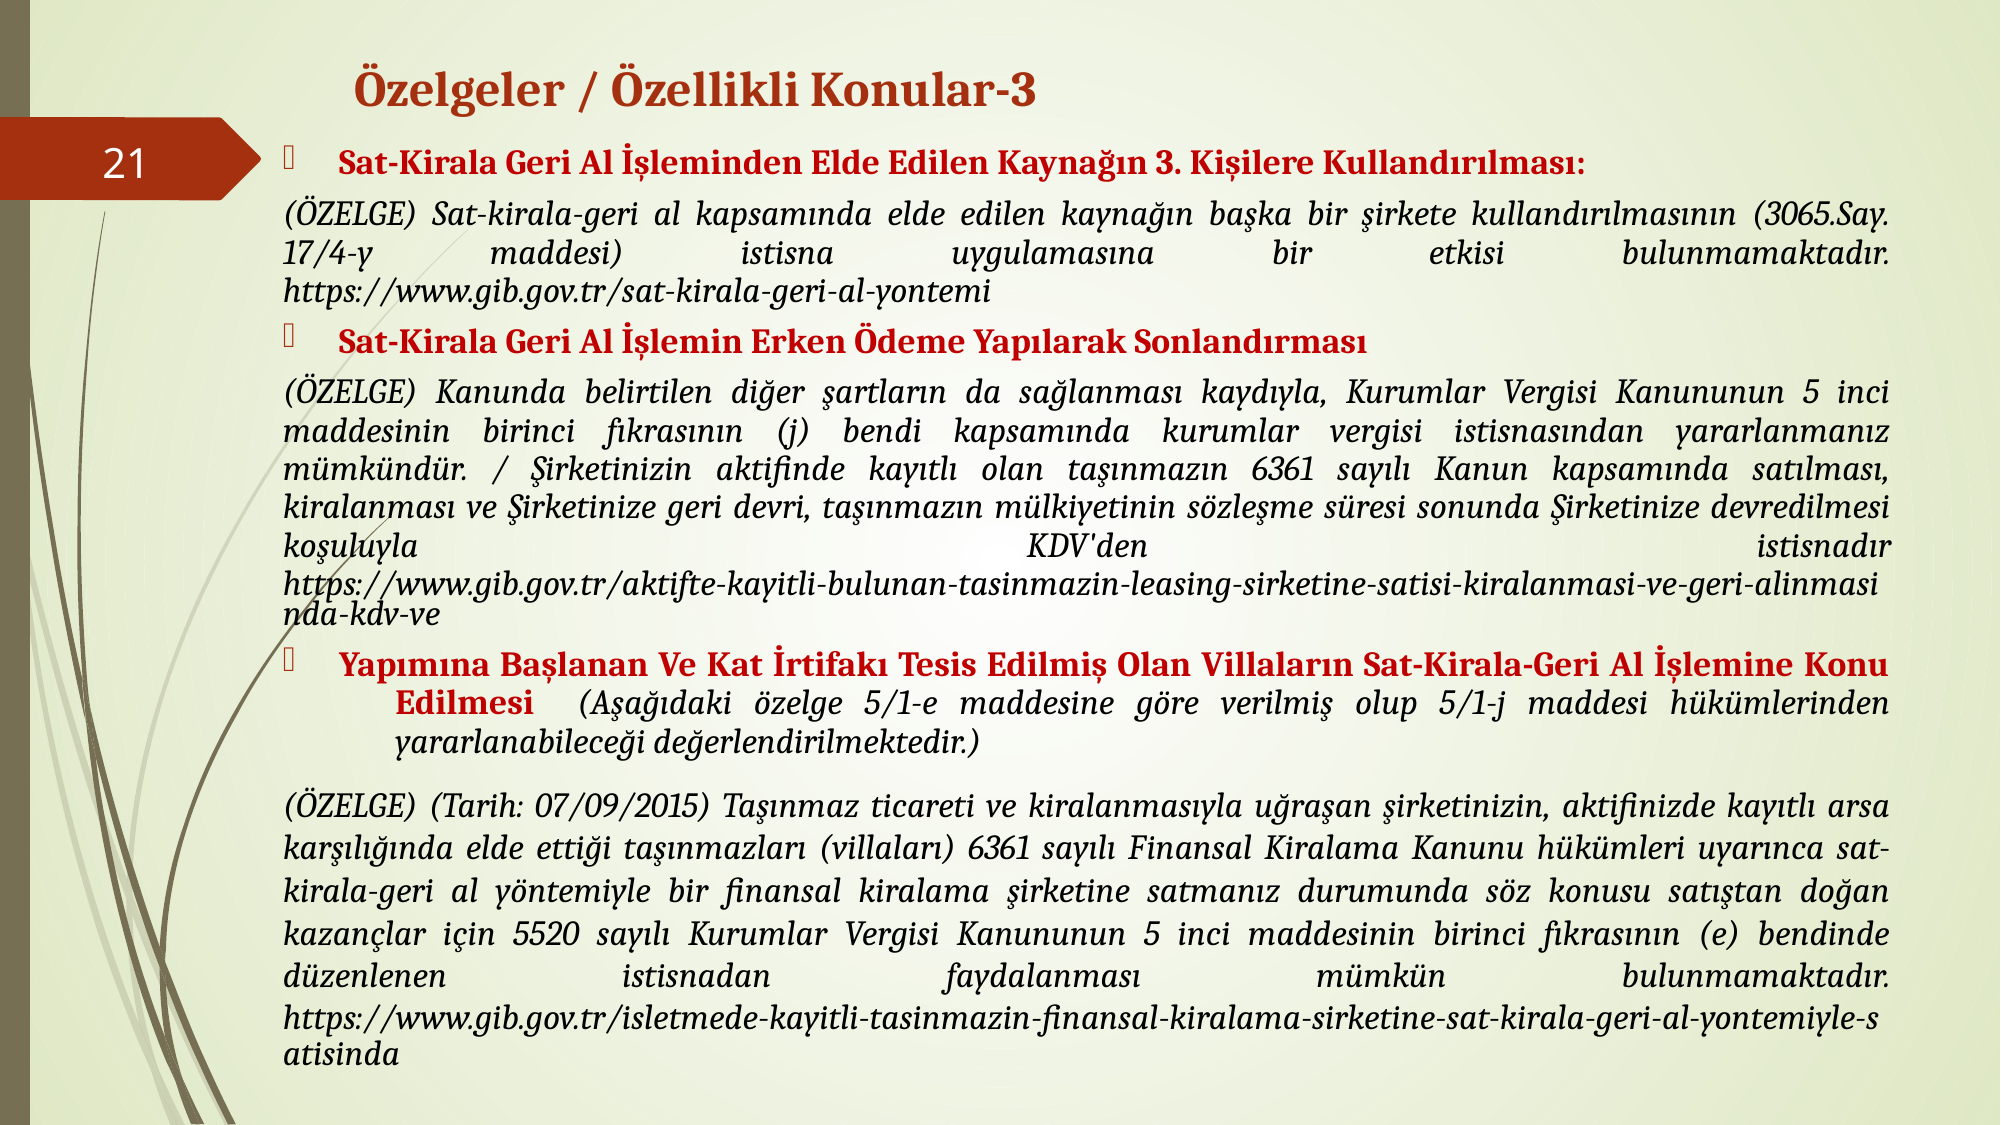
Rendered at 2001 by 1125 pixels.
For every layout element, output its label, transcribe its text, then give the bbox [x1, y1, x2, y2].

list Sat-Kirala Geri Al İşleminden Elde Edilen Kaynağın 3. Kişilere Kullandırılması: (ÖZELGE) Sat-kirala-geri al kapsamında elde edilen kaynağın başka bir şirkete kullandırılmasının (3065.Say. 17/4-y maddesi) istisna uygulamasına bir etkisi bulunmamaktadır. https://www.gib.gov.tr/sat-kirala-geri-al-yontemi Sat-Kirala Geri Al İşlemin Erken Ödeme Yapılarak Sonlandırması (ÖZELGE) Kanunda belirtilen diğer şartların da sağlanması kaydıyla, Kurumlar Vergisi Kanununun 5 inci maddesinin birinci fıkrasının (j) bendi kapsamında kurumlar vergisi istisnasından yararlanmanız mümkündür. / Şirketinizin aktifinde kayıtlı olan taşınmazın 6361 sayılı Kanun kapsamında satılması, kiralanması ve Şirketinize geri devri, taşınmazın mülkiyetinin sözleşme süresi sonunda Şirketinize devredilmesi koşuluyla KDV'den istisnadırhttps://www.gib.gov.tr/aktifte-kayitli-bulunan-tasinmazin-leasing-sirketine-satisi-kiralanmasi-ve-geri-alinmasinda-kdv-ve Yapımına Başlanan Ve Kat İrtifakı Tesis Edilmiş Olan Villaların Sat-Kirala-Geri Al İşlemine Konu Edilmesi (Aşağıdaki özelge 5/1-e maddesine göre verilmiş olup 5/1-j maddesi hükümlerinden yararlanabileceği değerlendirilmektedir.) (ÖZELGE) (Tarih: 07/09/2015) Taşınmaz ticareti ve kiralanmasıyla uğraşan şirketinizin, aktifinizde kayıtlı arsa karşılığında elde ettiği taşınmazları (villaları) 6361 sayılı Finansal Kiralama Kanunu hükümleri uyarınca sat-kirala-geri al yöntemiyle bir finansal kiralama şirketine satmanız durumunda söz konusu satıştan doğan kazançlar için 5520 sayılı Kurumlar Vergisi Kanununun 5 inci maddesinin birinci fıkrasının (e) bendinde düzenlenen istisnadan faydalanması mümkün bulunmamaktadır. https://www.gib.gov.tr/isletmede-kayitli-tasinmazin-finansal-kiralama-sirketine-sat-kirala-geri-al-yontemiyle-satisinda [267, 136, 1906, 1065]
text_box [87, 129, 216, 190]
title Özelgeler / Özellikli Konular-3 [339, 49, 1924, 153]
